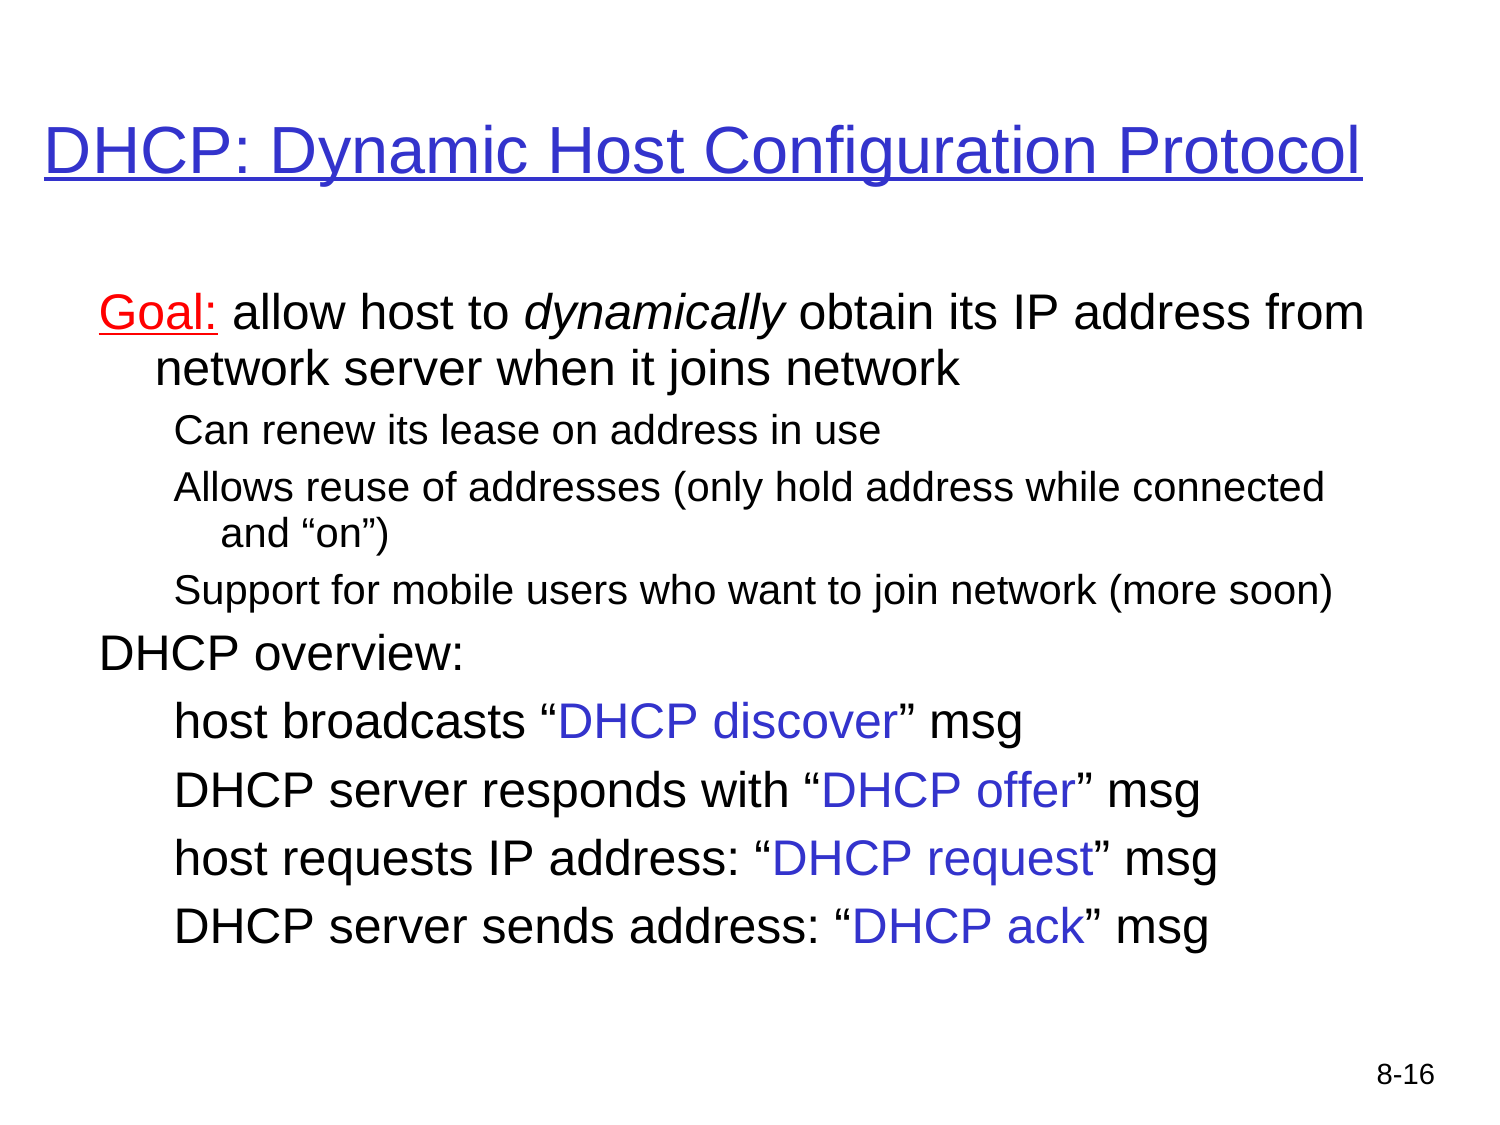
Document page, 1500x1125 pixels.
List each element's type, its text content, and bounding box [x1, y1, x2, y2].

list Goal: allow host to dynamically obtain its IP address from network server when it joins network Can renew its lease on address in use Allows reuse of addresses (only hold address while connected and “on”) Support for mobile users who want to join network (more soon) DHCP overview: host broadcasts “DHCP discover” msg DHCP server responds with “DHCP offer” msg host requests IP address: “DHCP request” msg DHCP server sends address: “DHCP ack” msg [83, 276, 1402, 1042]
title DHCP: Dynamic Host Configuration Protocol [29, 56, 1478, 245]
